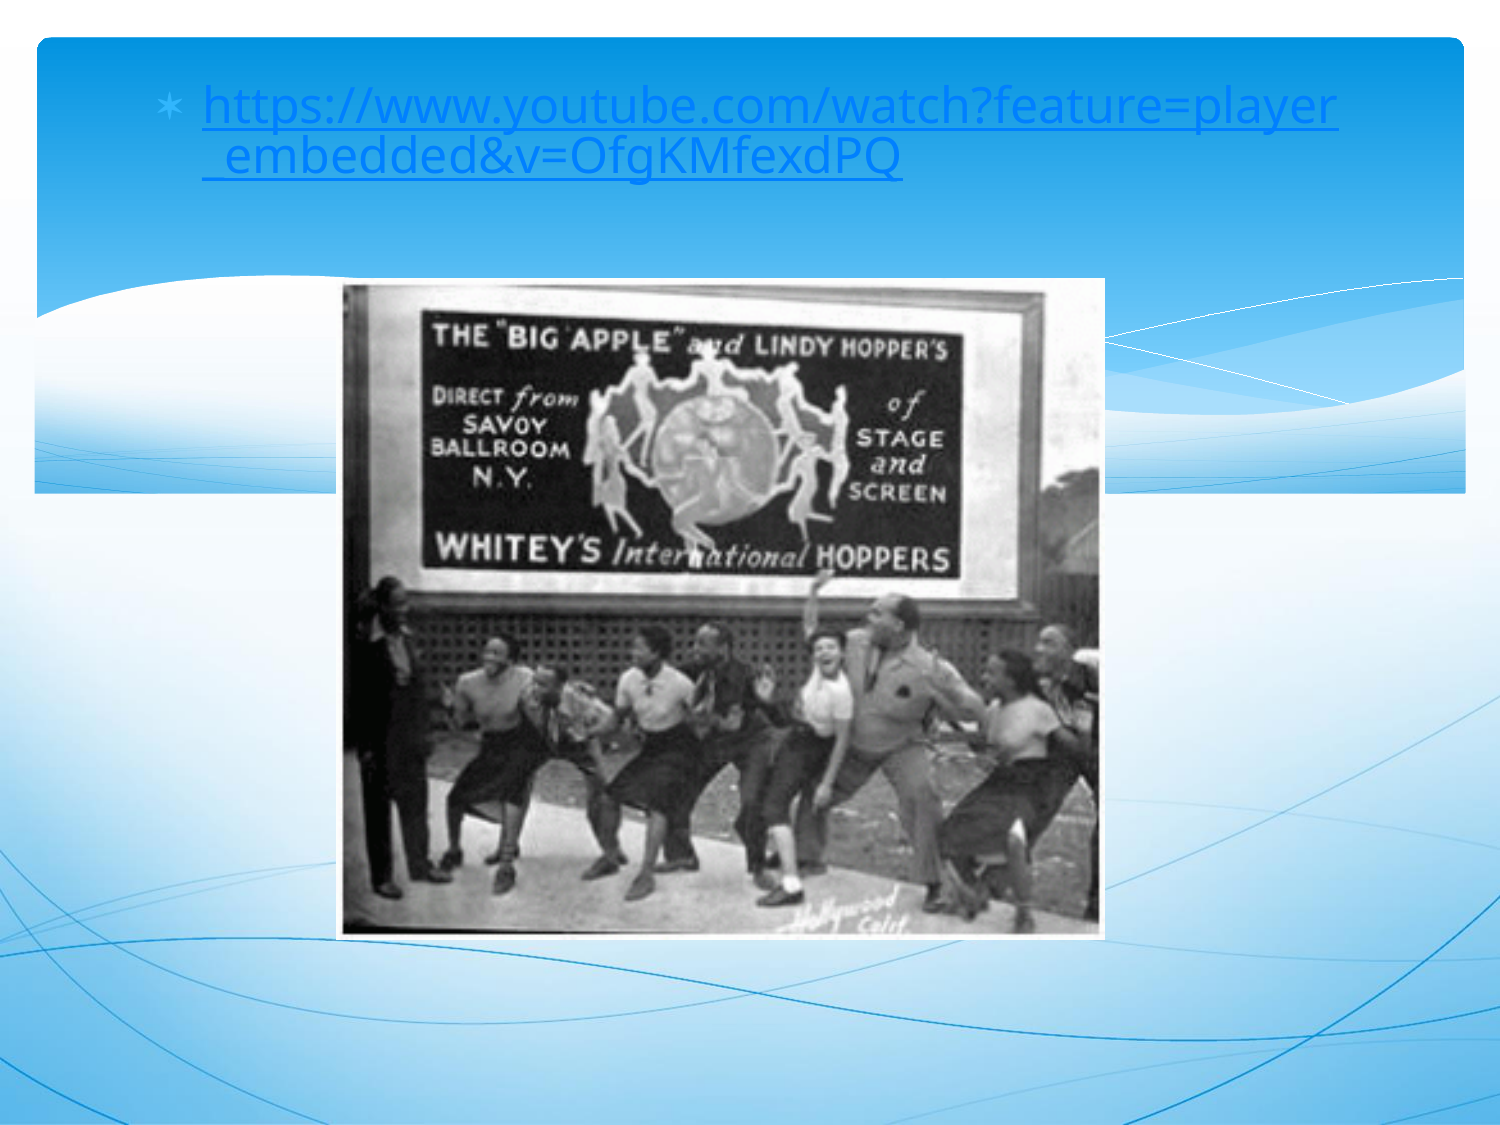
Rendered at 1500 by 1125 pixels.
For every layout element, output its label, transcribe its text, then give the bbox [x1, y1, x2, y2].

list https://www.youtube.com/watch?feature=player_embedded&v=OfgKMfexdPQ [142, 66, 1358, 633]
picture [0, 0, 1500, 1125]
